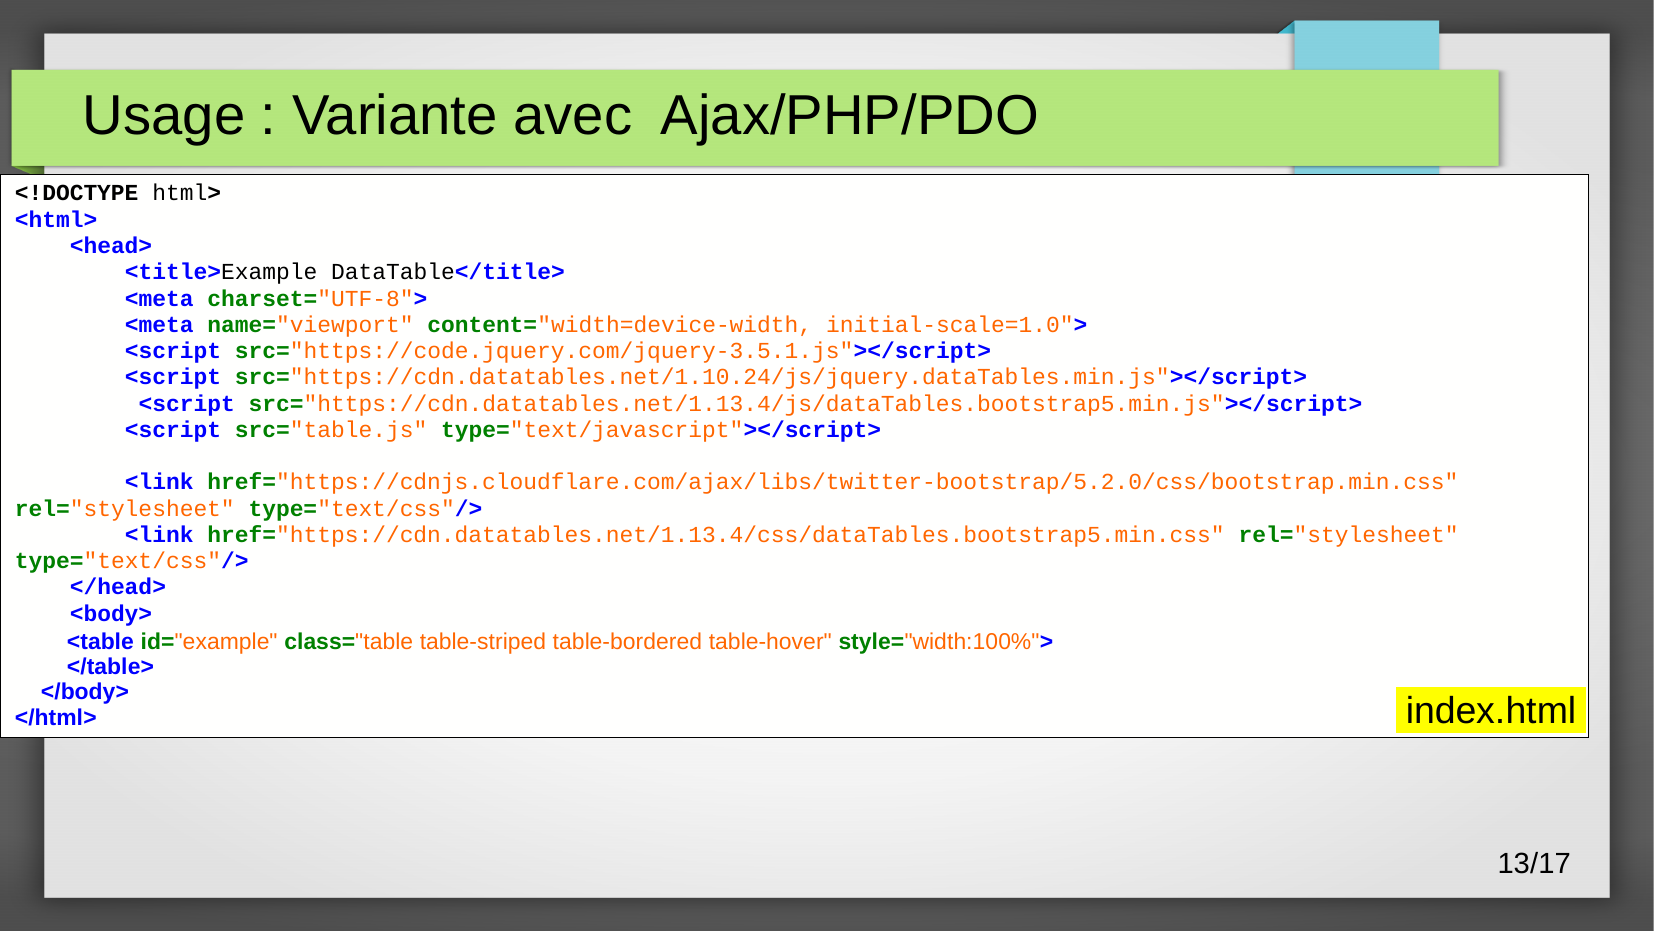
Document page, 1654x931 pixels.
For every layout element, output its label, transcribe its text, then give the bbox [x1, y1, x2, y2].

text_box <!DOCTYPE html> <html> <head> <title>Example DataTable</title> <meta charset="UTF-8"> <meta name="viewport" content="width=device-width, initial-scale=1.0"> <script src="https://code.jquery.com/jquery-3.5.1.js"></script> <script src="https://cdn.datatables.net/1.10.24/js/jquery.dataTables.min.js"></script> <script src="https://cdn.datatables.net/1.13.4/js/dataTables.bootstrap5.min.js"></script> <script src="table.js" type="text/javascript"></script> <link href="https://cdnjs.cloudflare.com/ajax/libs/twitter-bootstrap/5.2.0/css/bootstrap.min.css" rel="stylesheet" type="text/css"/> <link href="https://cdn.datatables.net/1.13.4/css/dataTables.bootstrap5.min.css" rel="stylesheet" type="text/css"/> </head> <body> <table id="example" class="table table-striped table-bordered table-hover" style="width:100%"> </table> </body> </html> [0, 174, 1589, 738]
text_box index.html [1396, 687, 1586, 733]
picture [0, 0, 1654, 931]
title Usage : Variante avec Ajax/PHP/PDO [82, 70, 1264, 160]
